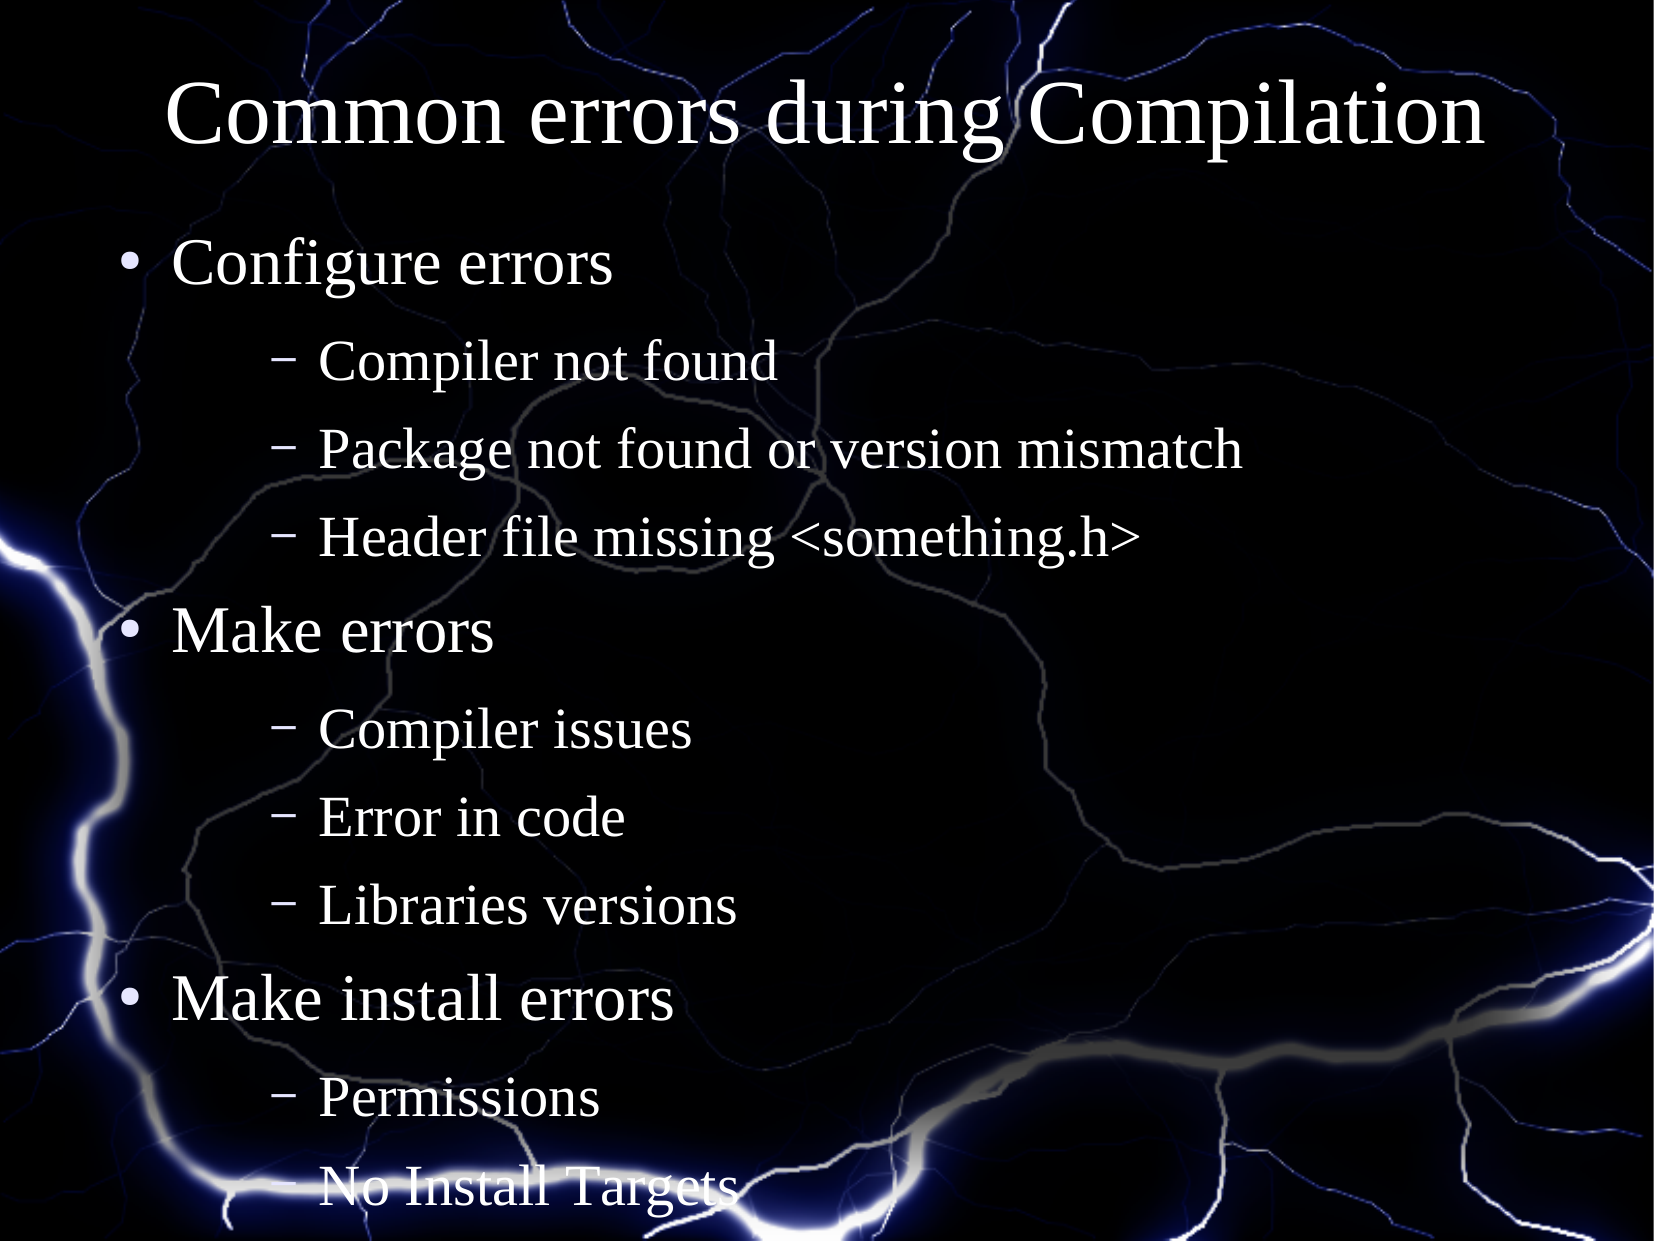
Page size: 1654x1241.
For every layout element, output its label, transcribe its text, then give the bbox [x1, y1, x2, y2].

list Configure errors Compiler not found Package not found or version mismatch Header file missing <something.h> Make errors Compiler issues Error in code Libraries versions Make install errors Permissions No Install Targets [82, 225, 1571, 1241]
title Common errors during Compilation [82, 37, 1571, 188]
picture [0, 0, 1654, 1241]
